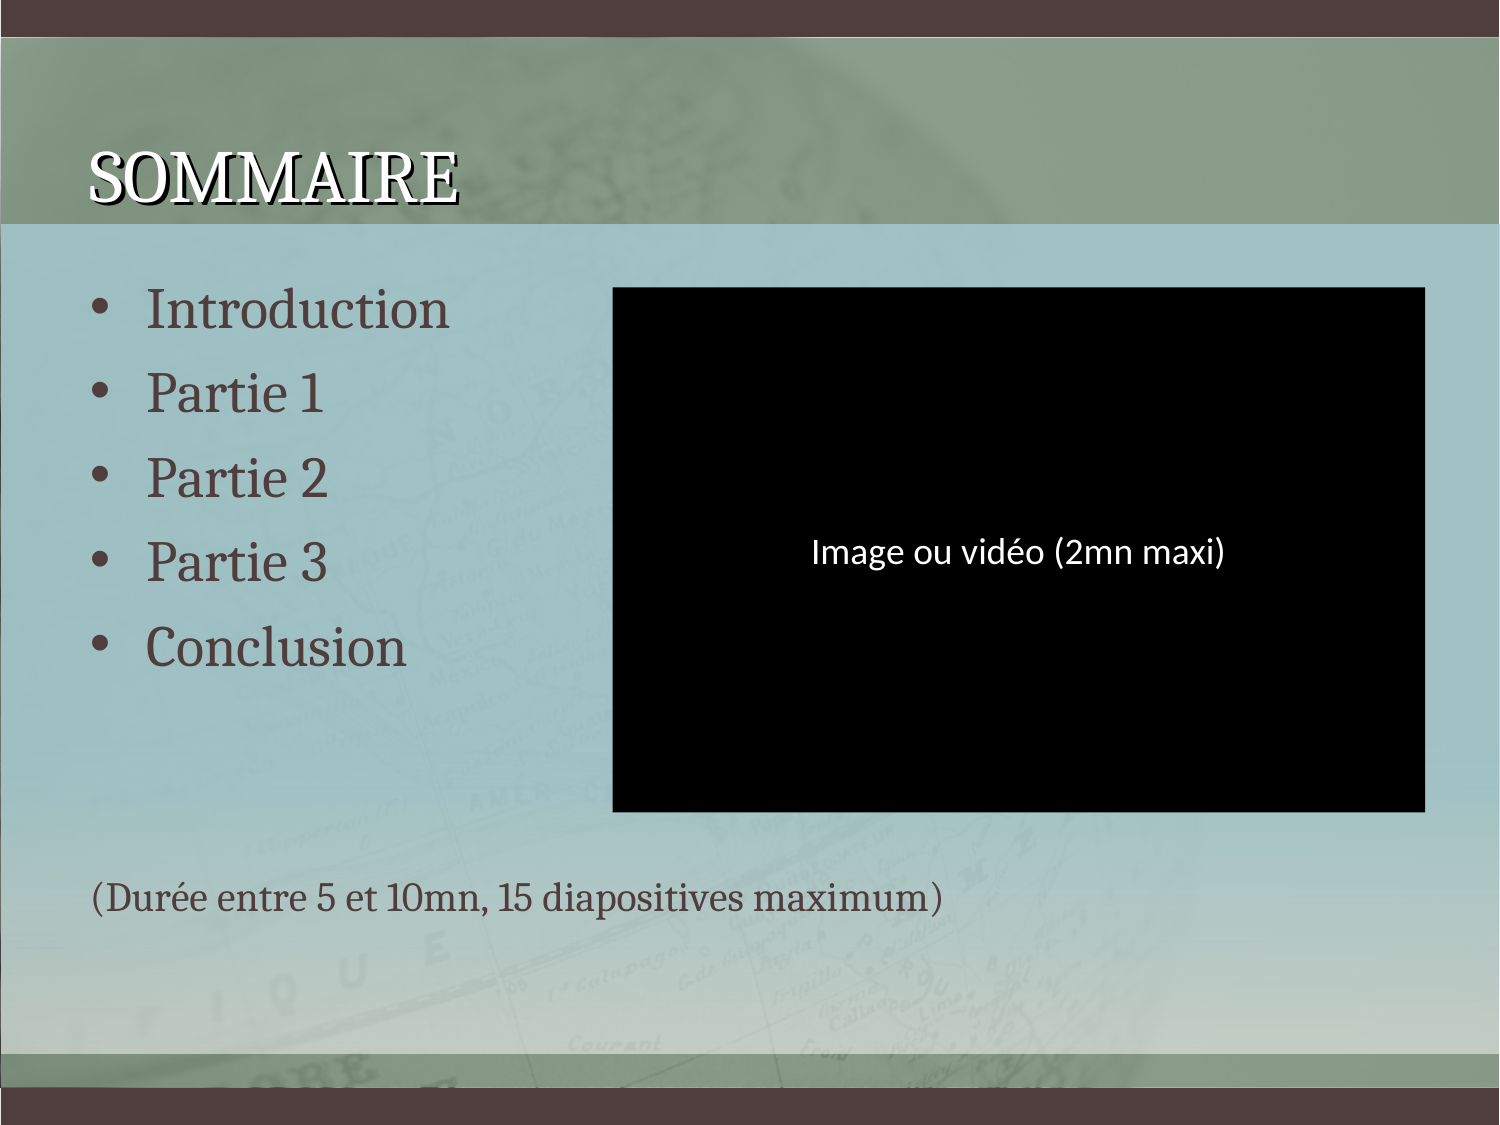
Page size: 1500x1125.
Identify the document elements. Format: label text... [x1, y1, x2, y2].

list Introduction Partie 1 Partie 2 Partie 3 Conclusion (Durée entre 5 et 10mn, 15 diapositives maximum) [75, 262, 1351, 1005]
picture [0, 223, 1500, 1056]
text_box Image ou vidéo (2mn maxi) [612, 287, 1426, 813]
title SOMMAIRE [75, 37, 1426, 225]
